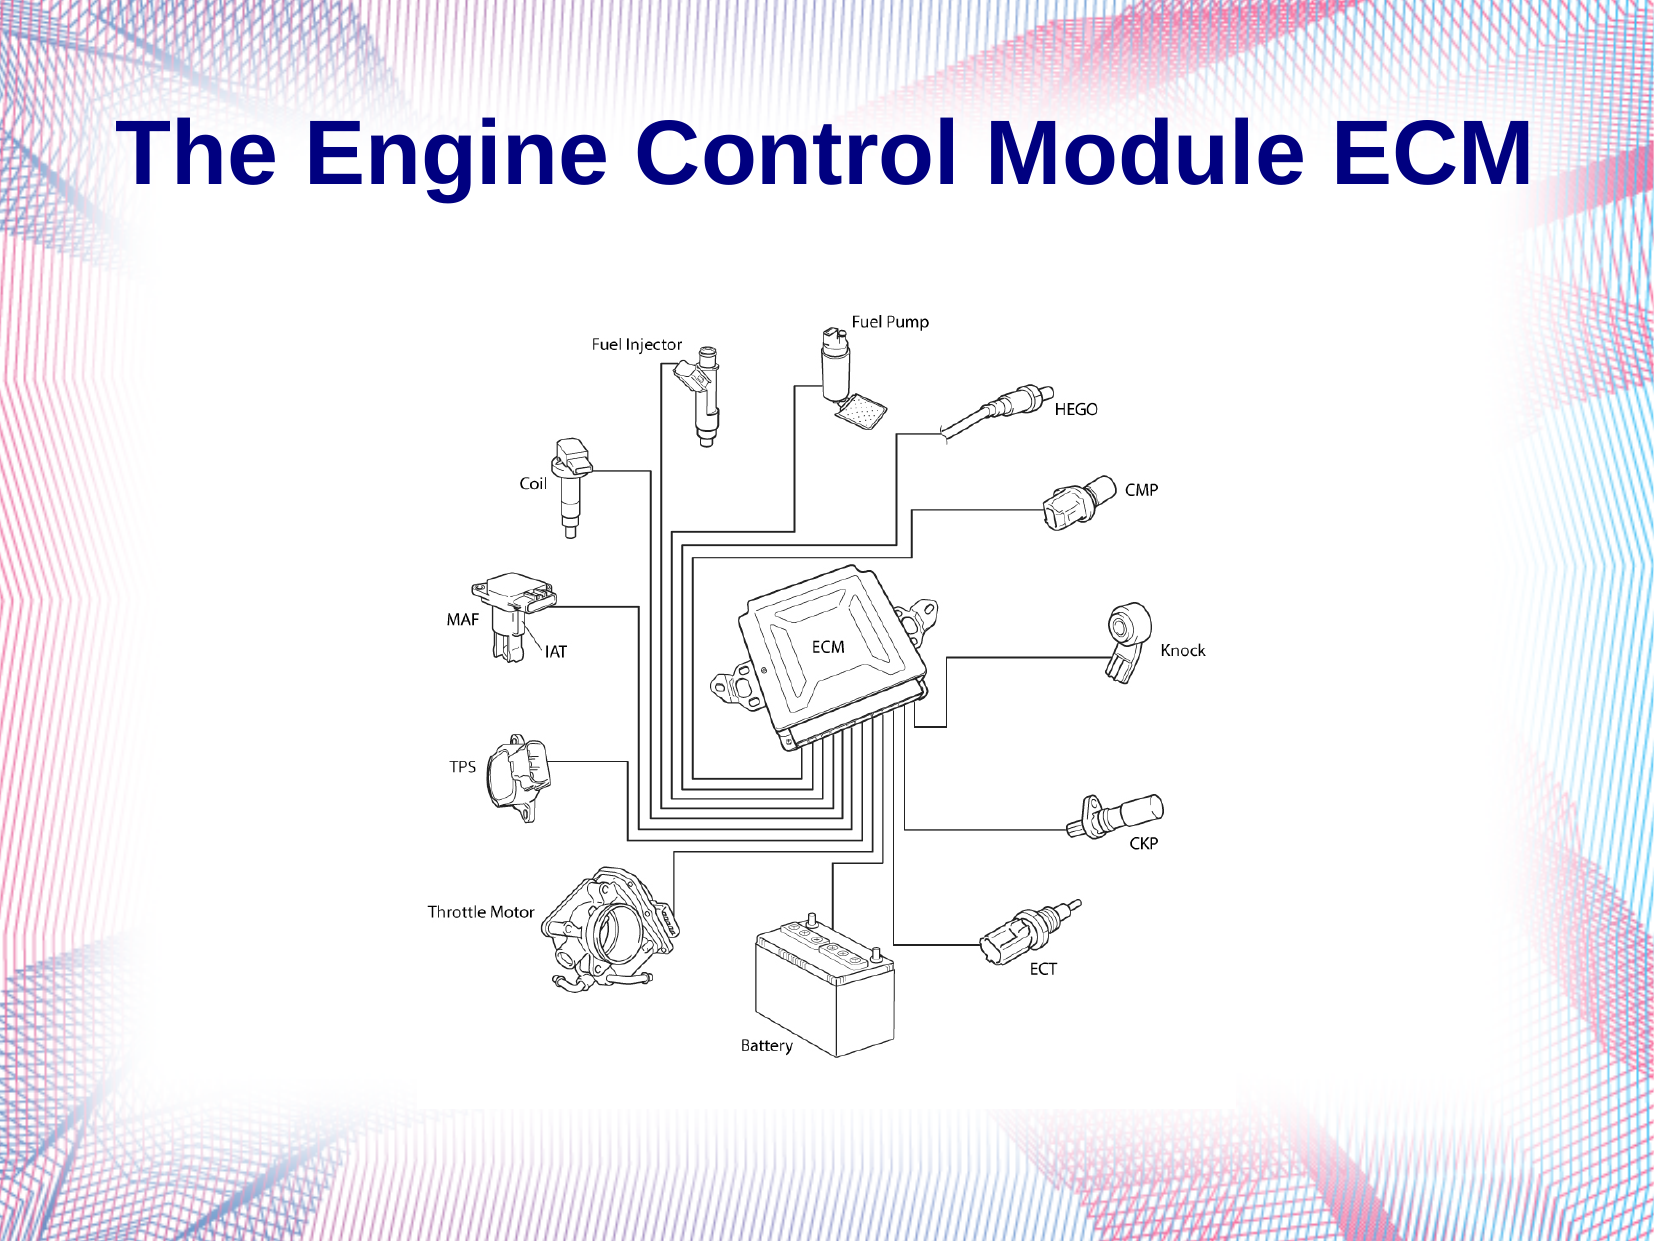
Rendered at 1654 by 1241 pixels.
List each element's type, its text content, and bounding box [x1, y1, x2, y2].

title The Engine Control Module ECM [82, 49, 1571, 257]
picture [0, 0, 1654, 1241]
